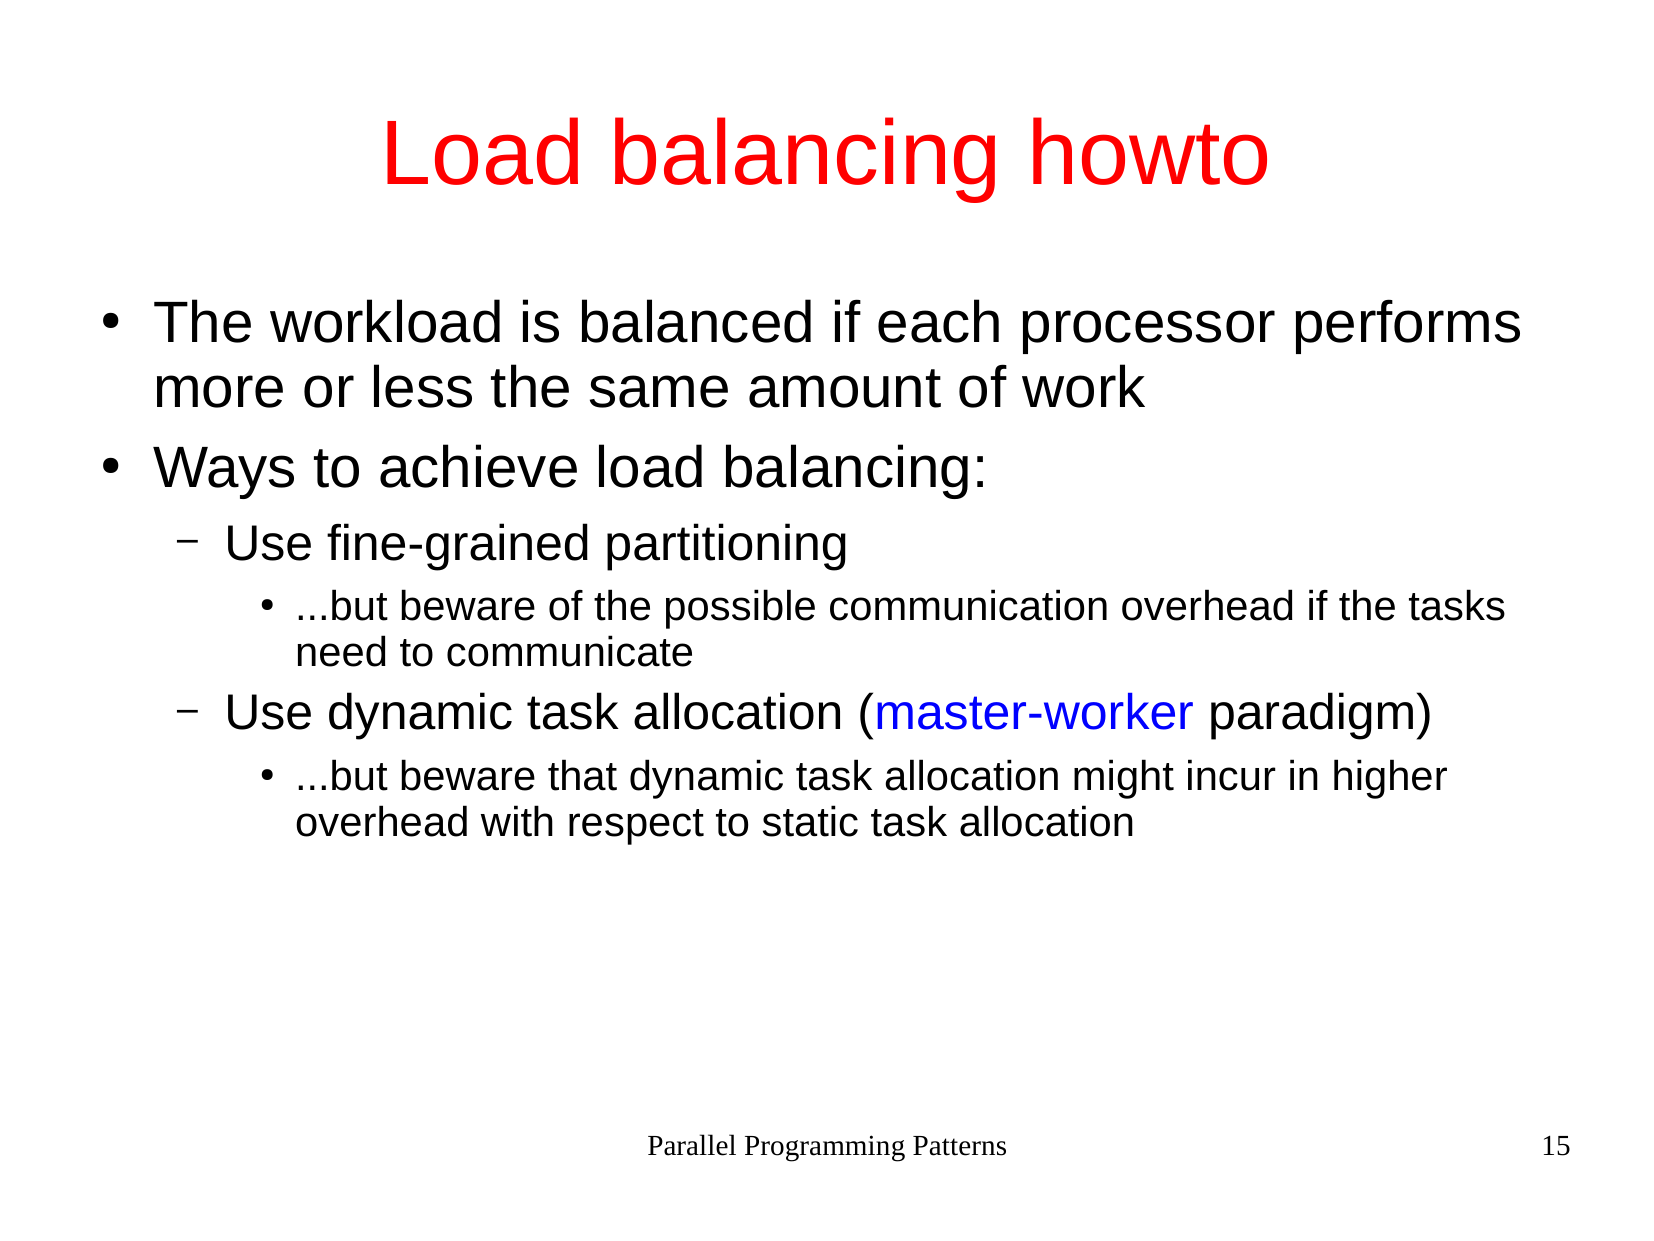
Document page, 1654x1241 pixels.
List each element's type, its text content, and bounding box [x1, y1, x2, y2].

list The workload is balanced if each processor performs more or less the same amount of work Ways to achieve load balancing: Use fine-grained partitioning ...but beware of the possible communication overhead if the tasks need to communicate Use dynamic task allocation (master-worker paradigm) ...but beware that dynamic task allocation might incur in higher overhead with respect to static task allocation [82, 290, 1571, 1109]
title Load balancing howto [82, 49, 1571, 257]
